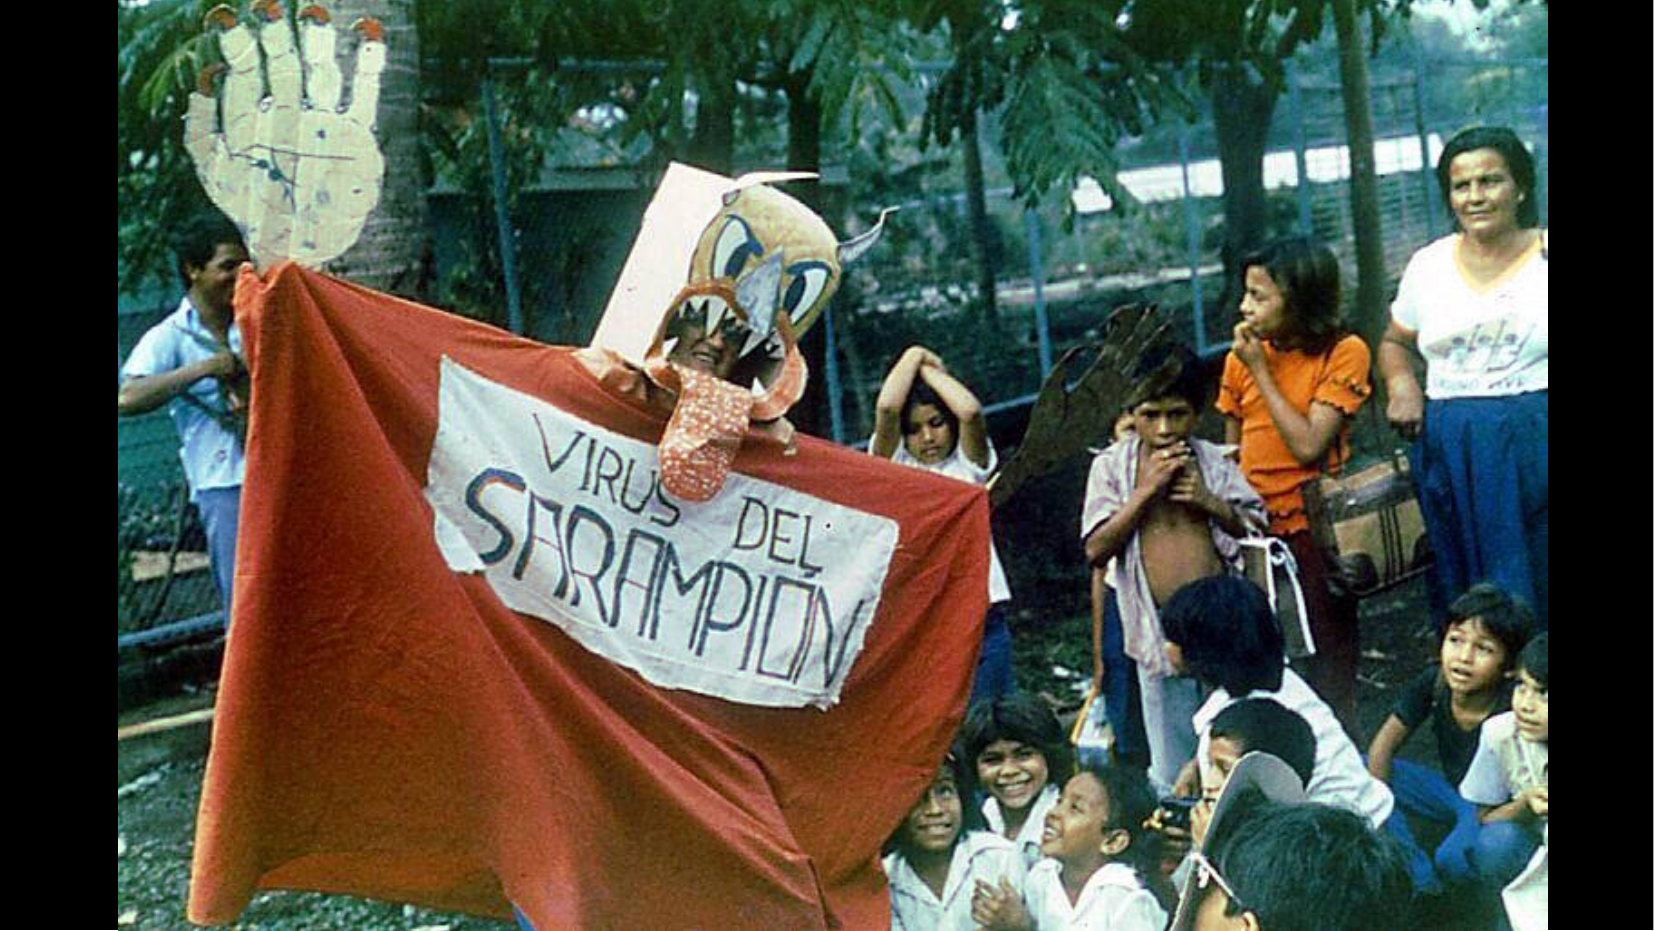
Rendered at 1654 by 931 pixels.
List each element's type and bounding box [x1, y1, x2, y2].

picture [118, 0, 1548, 931]
